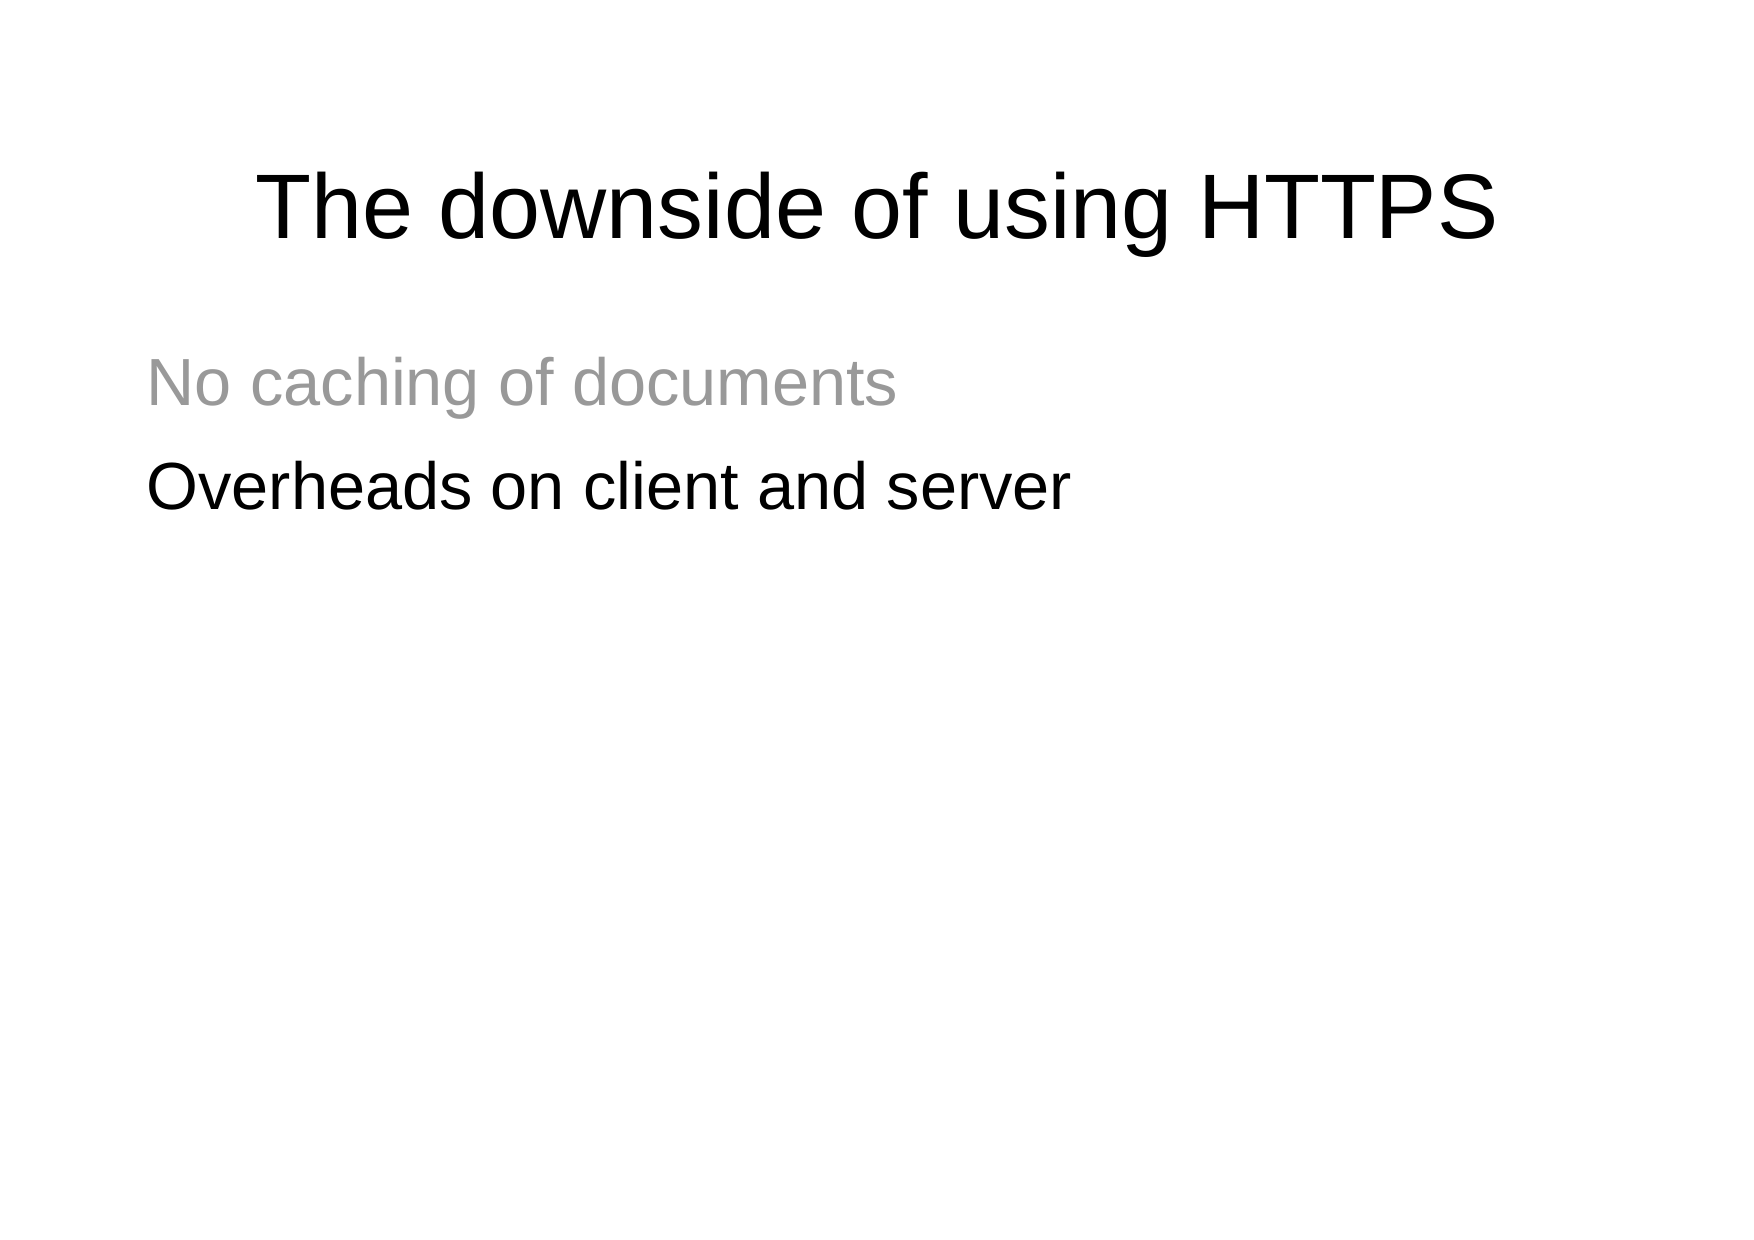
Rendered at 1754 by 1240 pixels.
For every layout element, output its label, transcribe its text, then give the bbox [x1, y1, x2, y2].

title The downside of using HTTPS [128, 102, 1627, 310]
list No caching of documents Overheads on client and server [128, 344, 1627, 1126]
